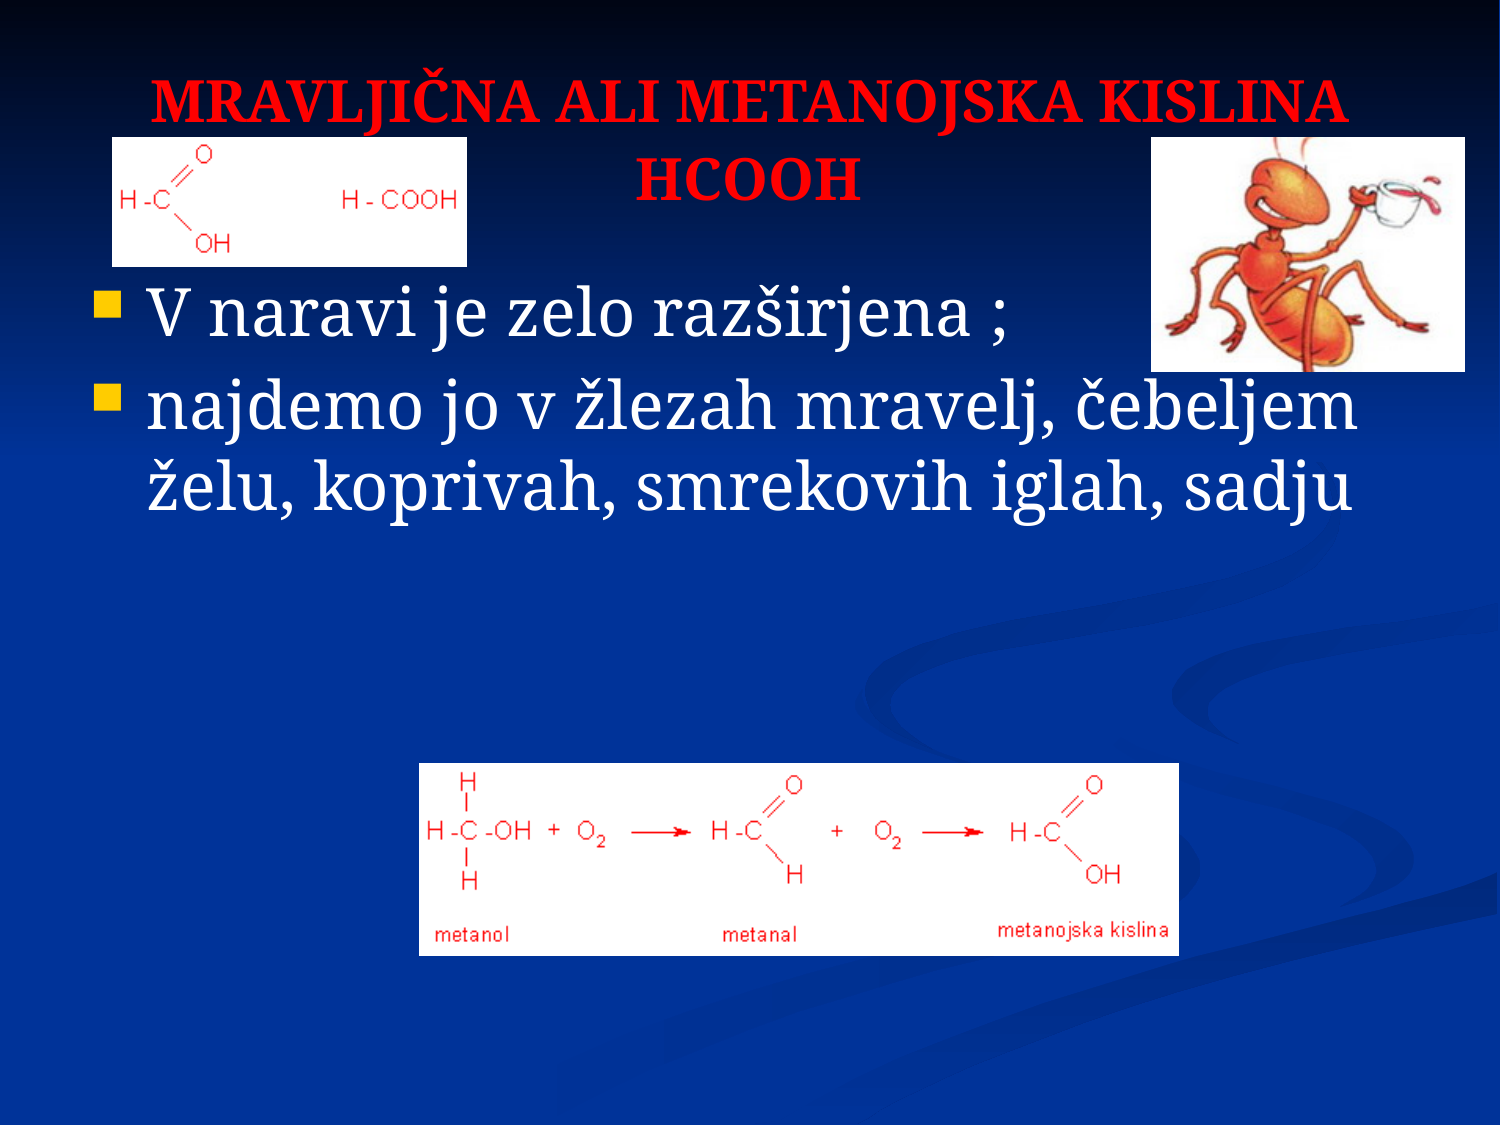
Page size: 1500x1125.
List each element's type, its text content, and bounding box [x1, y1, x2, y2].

list V naravi je zelo razširjena ; najdemo jo v žlezah mravelj, čebeljem želu, koprivah, smrekovih iglah, sadju [75, 262, 1425, 1005]
picture [1151, 137, 1465, 372]
picture [419, 763, 1179, 956]
picture [112, 137, 467, 267]
title MRAVLJIČNA ALI METANOJSKA KISLINA HCOOH [75, 45, 1425, 233]
